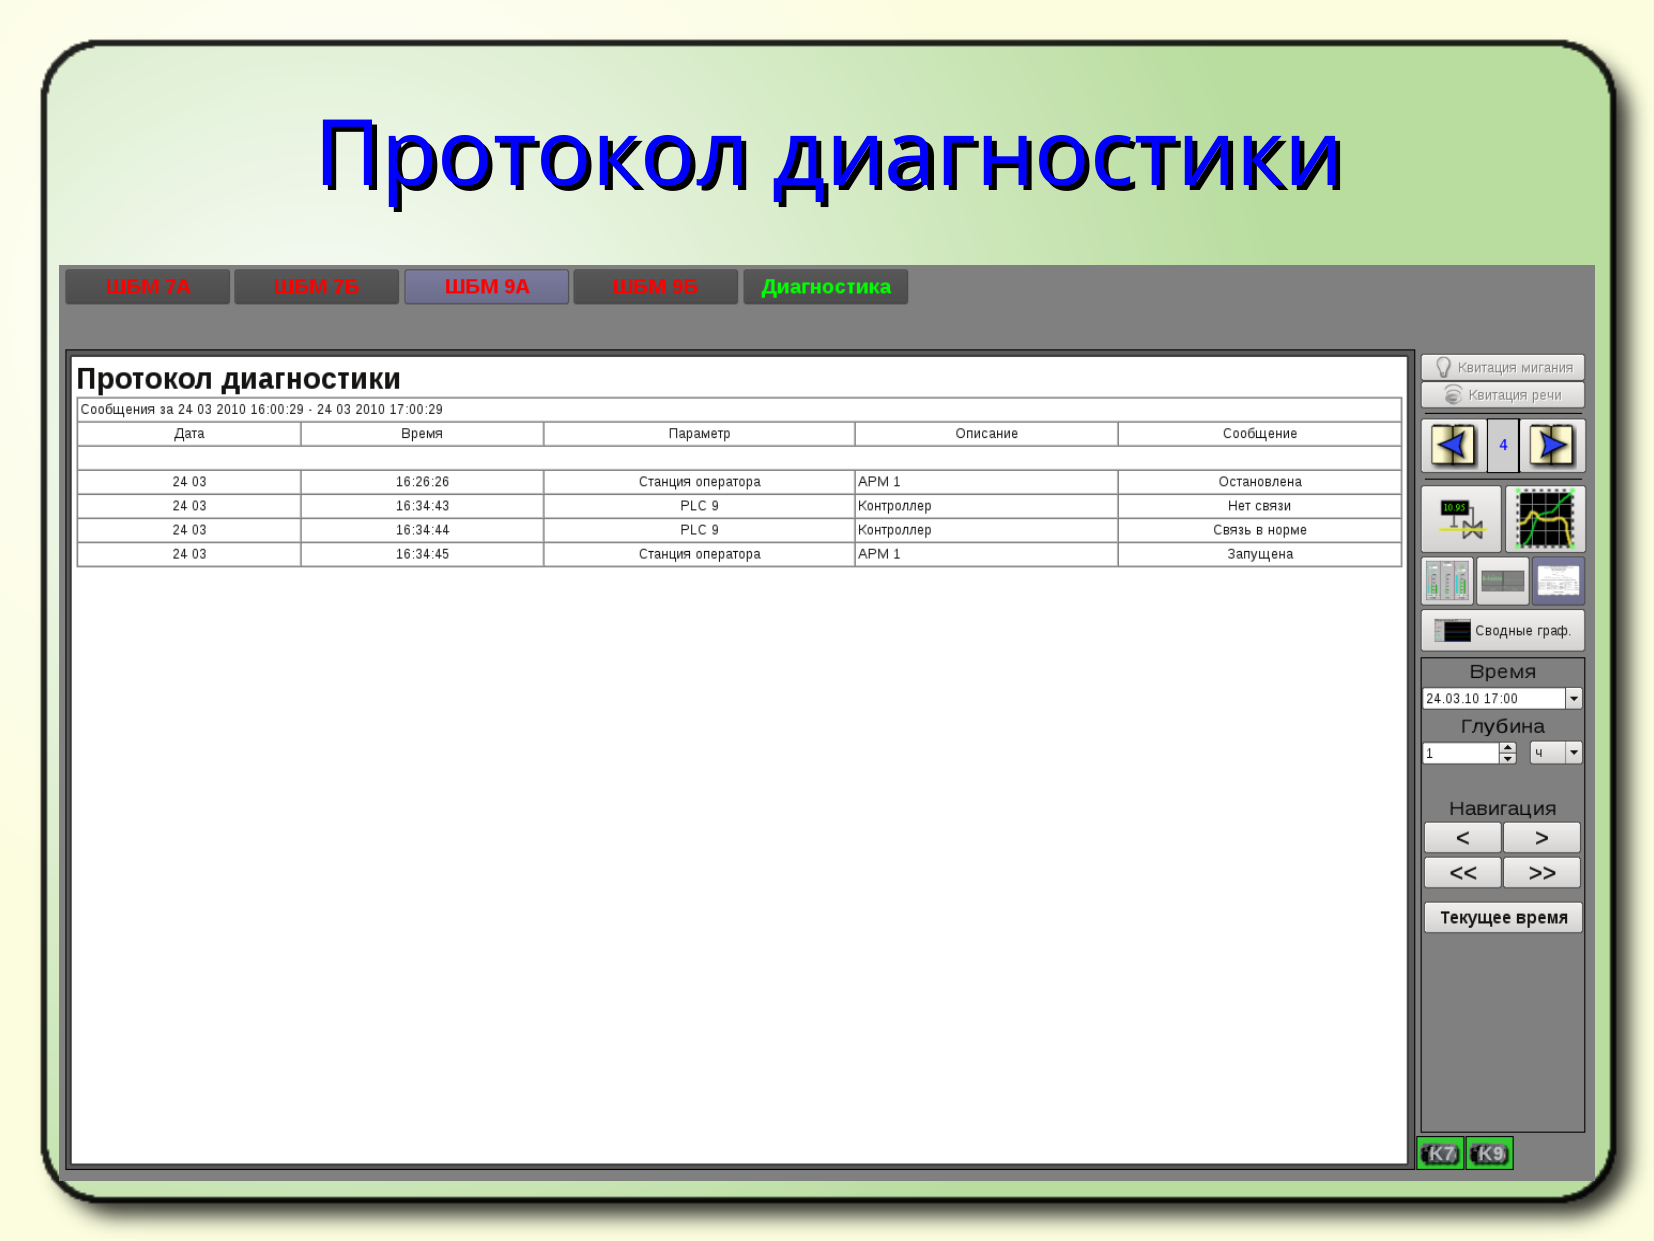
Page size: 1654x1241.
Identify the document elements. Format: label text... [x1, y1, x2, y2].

title Протокол диагностики [124, 61, 1536, 237]
picture [0, 0, 1654, 1241]
